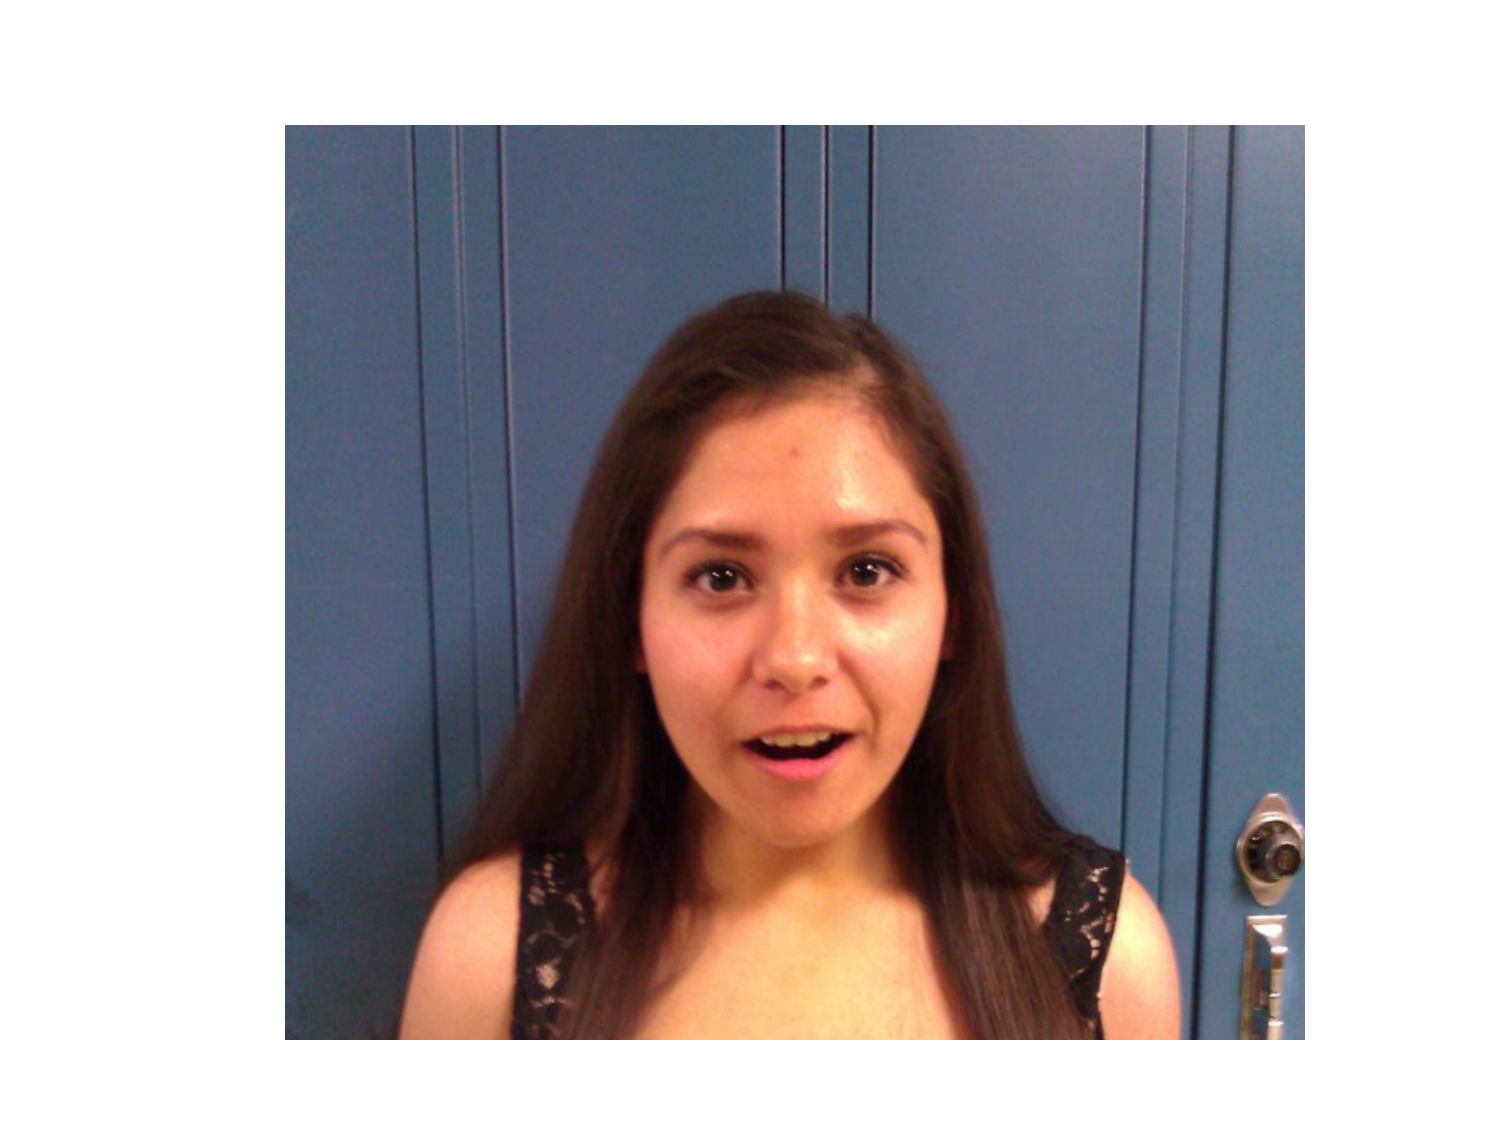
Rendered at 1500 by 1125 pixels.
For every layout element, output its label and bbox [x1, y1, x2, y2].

picture [285, 125, 1305, 1040]
